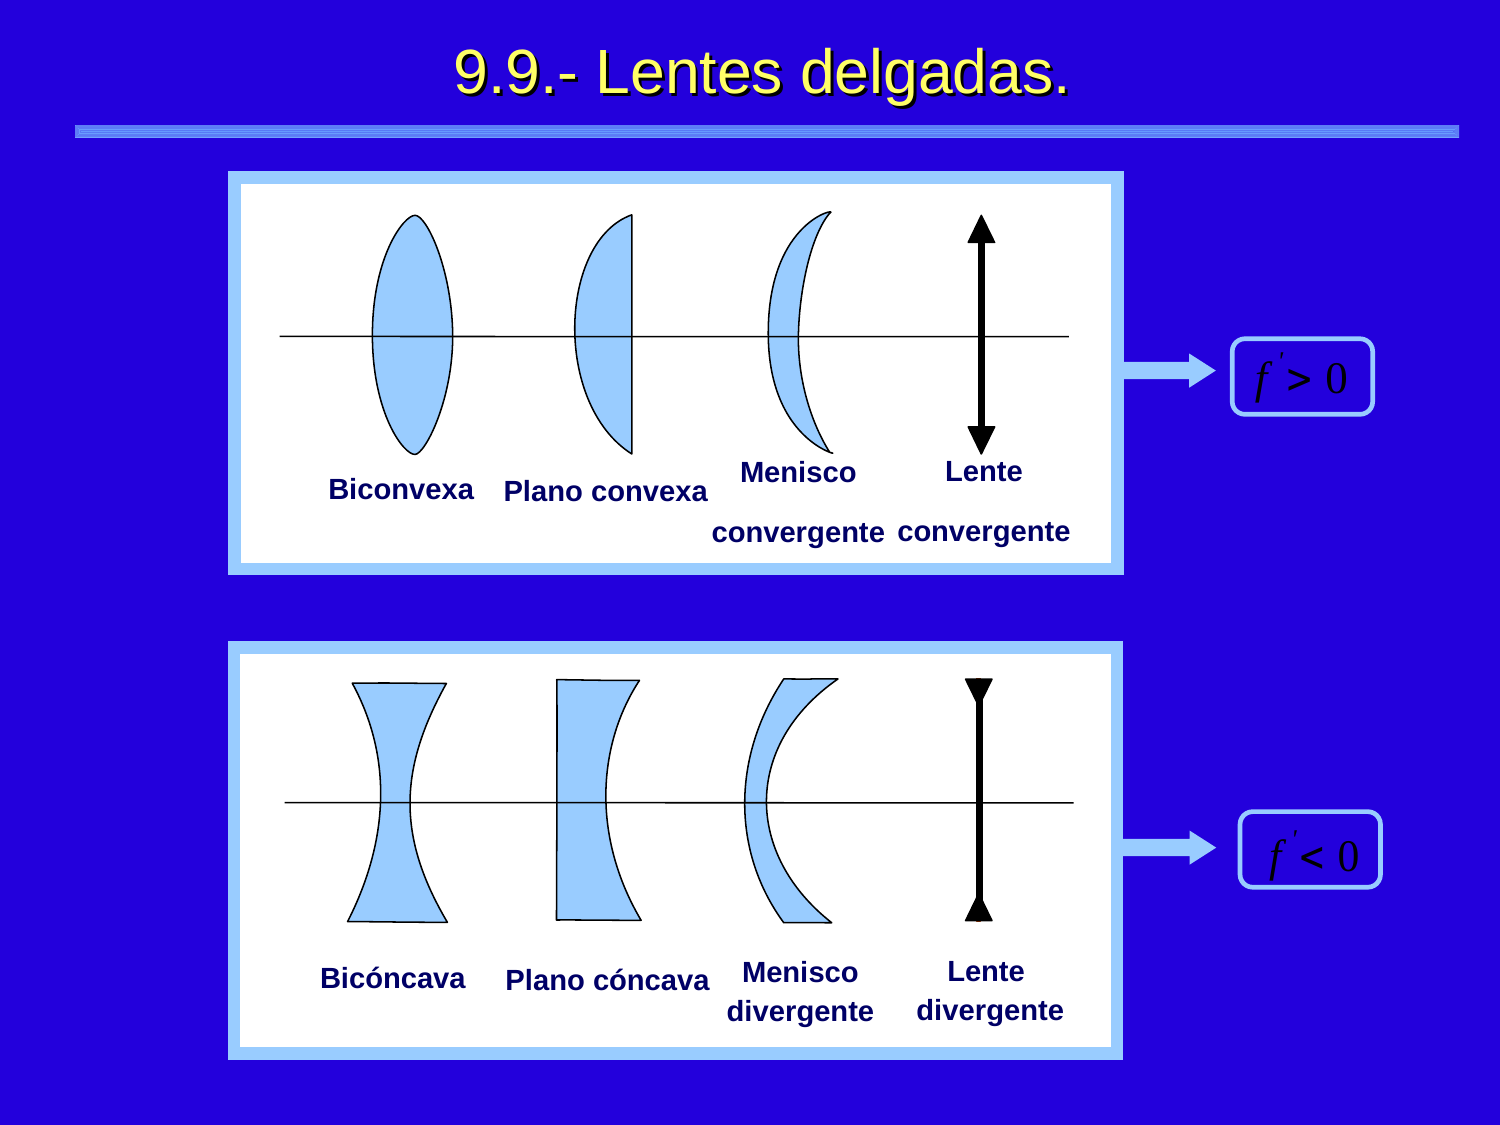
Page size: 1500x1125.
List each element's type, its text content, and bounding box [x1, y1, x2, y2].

text_box [233, 647, 1215, 1054]
text_box Biconvexa [313, 462, 490, 514]
text_box Plano convexa [488, 464, 692, 515]
text_box Bicóncava [305, 951, 481, 1003]
text_box [75, 125, 1460, 138]
text_box [234, 177, 1215, 569]
text_box Menisco divergente [695, 957, 906, 1034]
chart [1247, 823, 1374, 882]
text_box Lente convergente [878, 456, 1090, 554]
text_box Lente divergente [880, 956, 1092, 1033]
text_box Plano cóncava [490, 953, 725, 1005]
chart [1235, 345, 1363, 403]
text_box 9.9.- Lentes delgadas. [50, 23, 1476, 114]
text_box Menisco convergente [692, 458, 904, 555]
